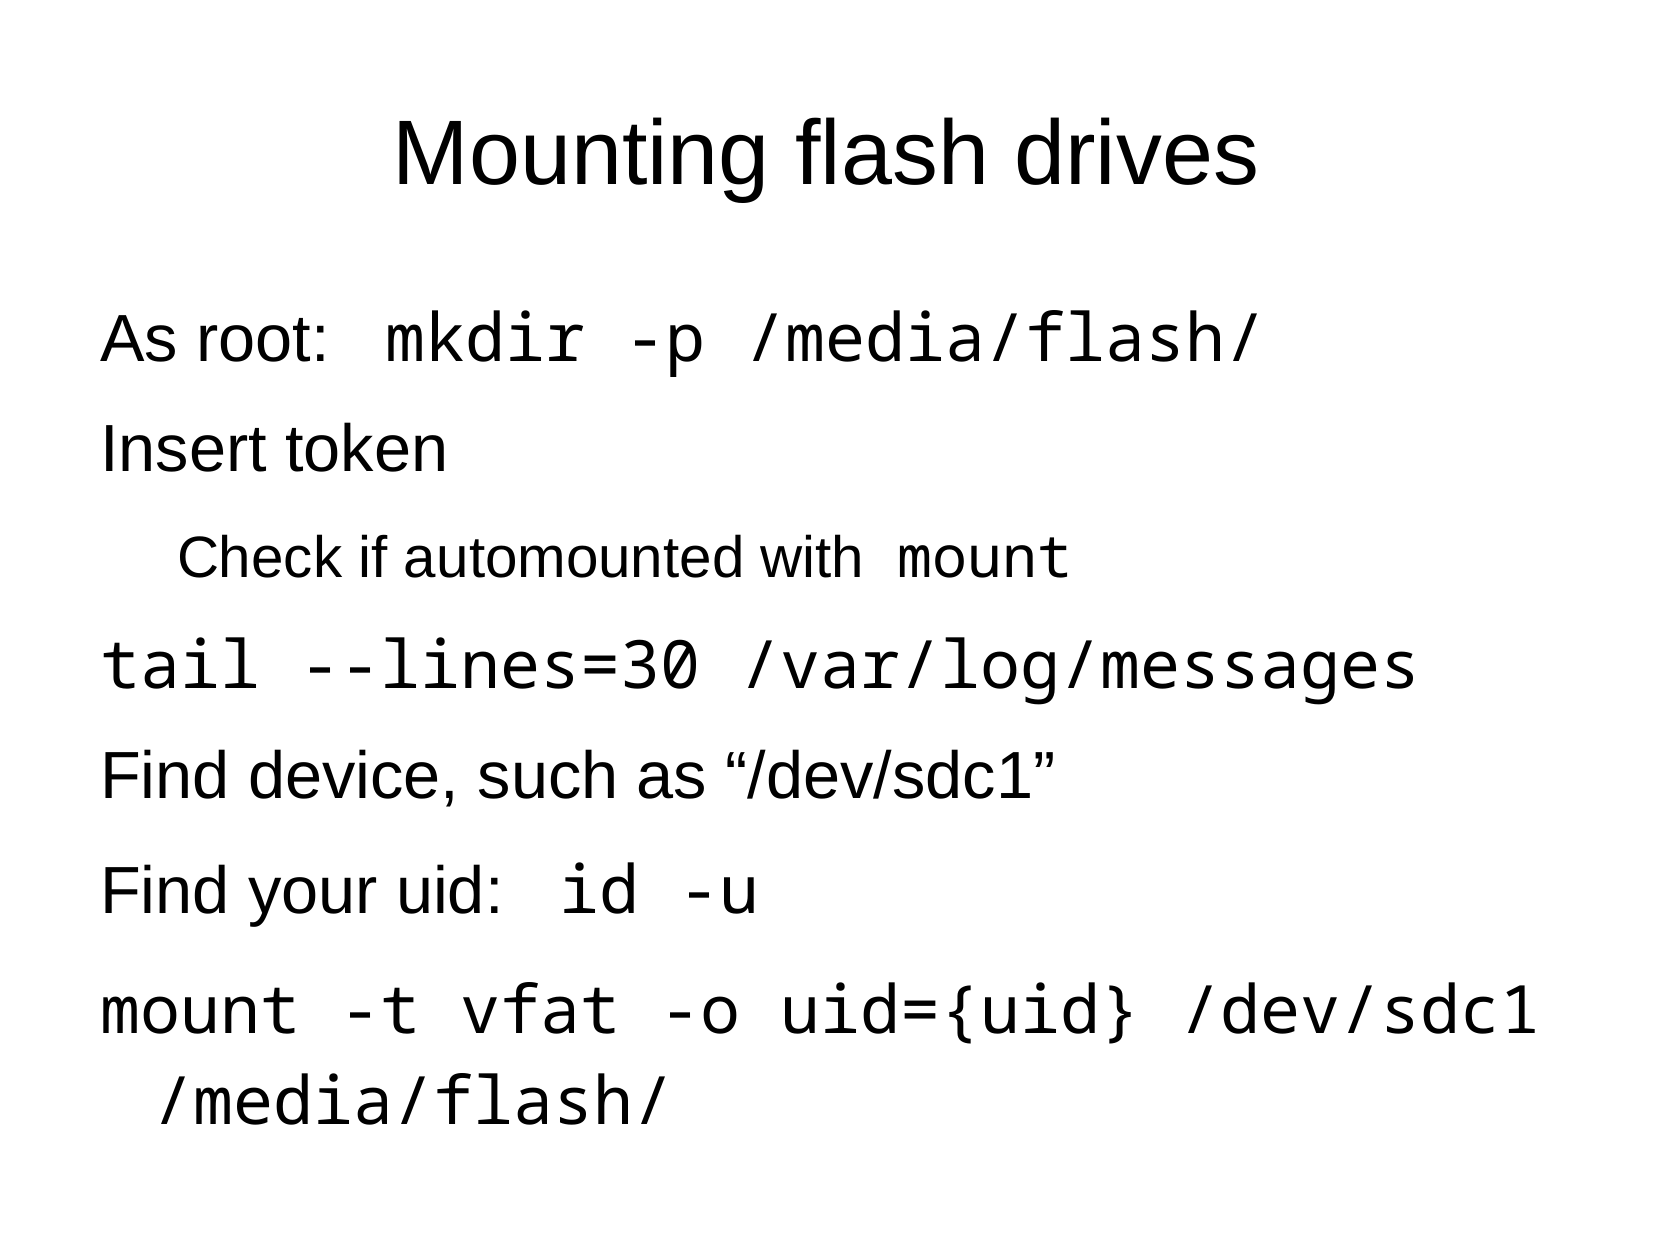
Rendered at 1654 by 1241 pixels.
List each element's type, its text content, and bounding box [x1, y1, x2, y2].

title Mounting flash drives [82, 56, 1571, 250]
list As root: mkdir -p /media/flash/ Insert token Check if automounted with mount tail --lines=30 /var/log/messages Find device, such as “/dev/sdc1” Find your uid: id -u mount -t vfat -o uid={uid} /dev/sdc1 /media/flash/ [82, 290, 1571, 1094]
